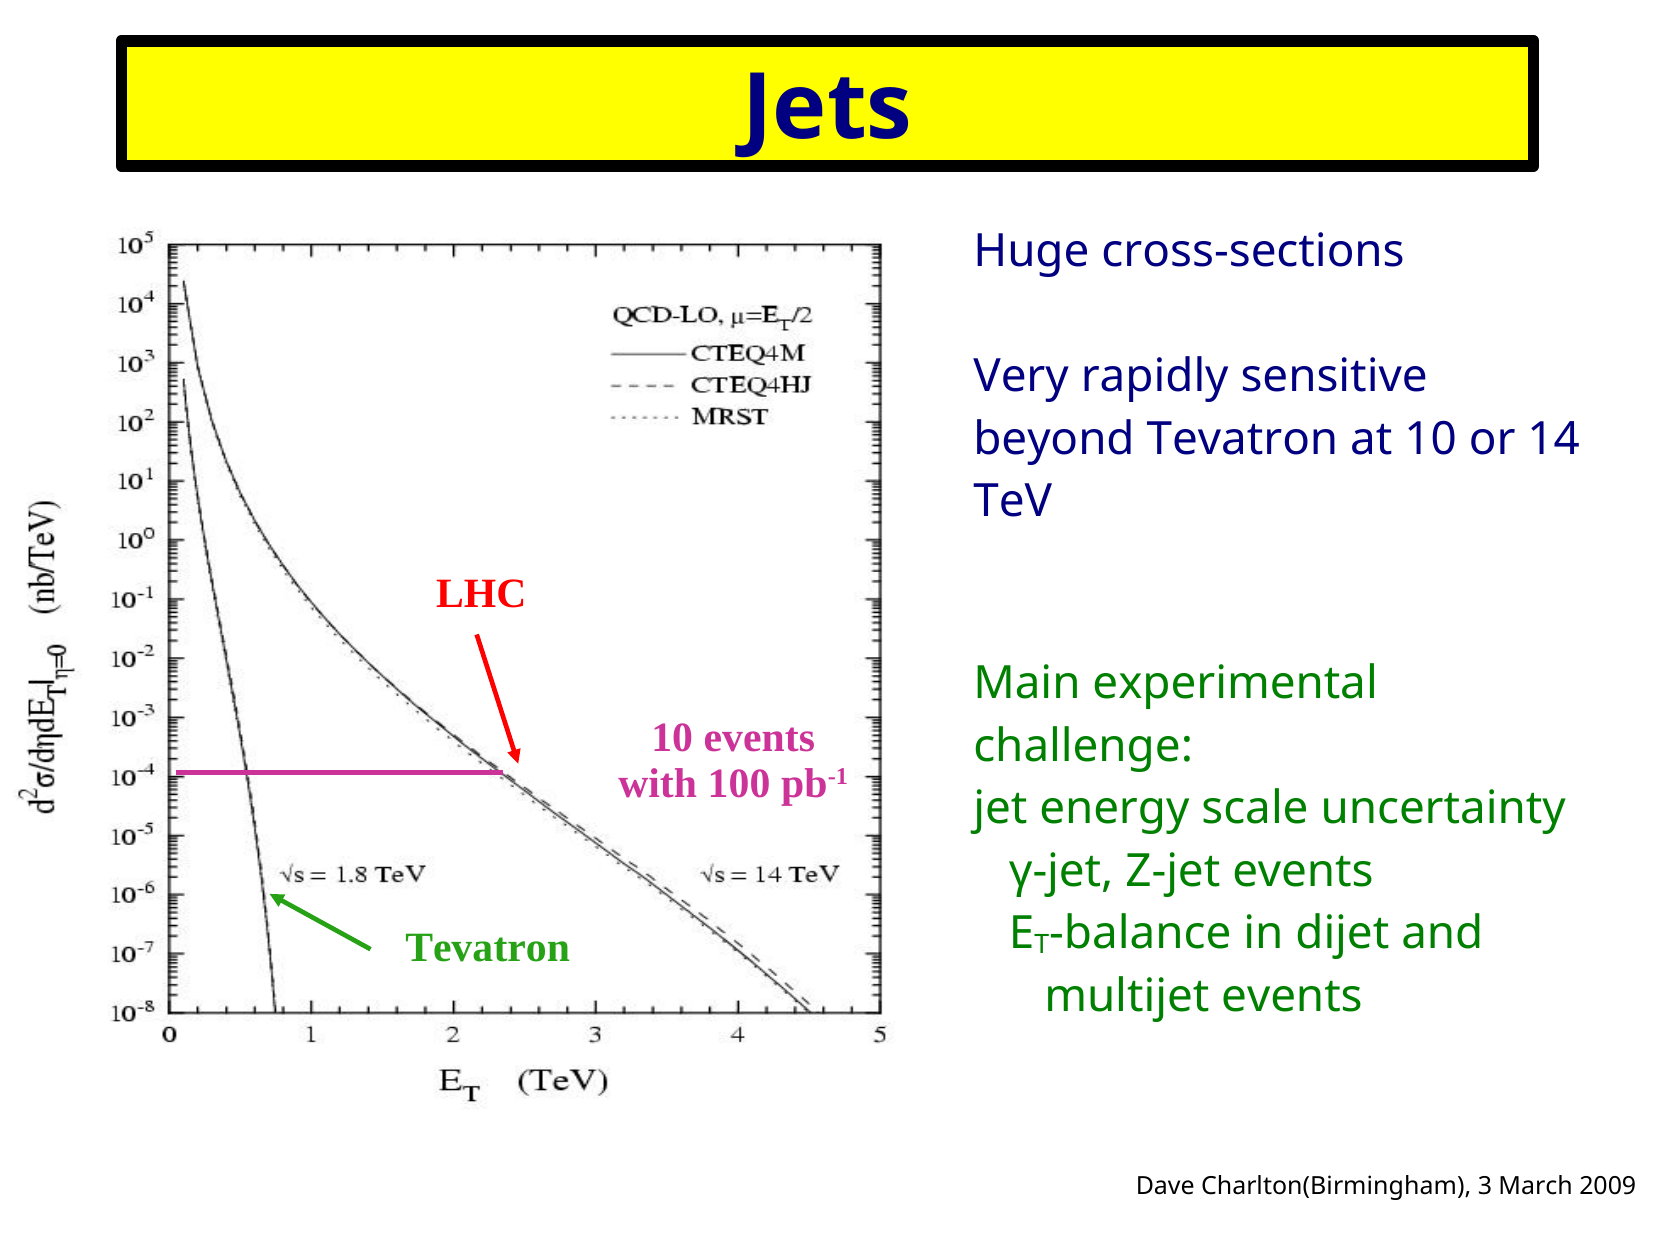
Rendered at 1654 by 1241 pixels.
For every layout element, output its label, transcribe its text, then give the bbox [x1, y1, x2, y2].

text_box Huge cross-sections Very rapidly sensitive beyond Tevatron at 10 or 14 TeV Main experimental challenge: jet energy scale uncertainty γ-jet, Z-jet events ET-balance in dijet and multijet events [973, 217, 1602, 1141]
picture [0, 117, 1011, 1209]
text_box 10 events with 100 pb-1 [603, 706, 863, 815]
text_box LHC [421, 562, 588, 625]
text_box Tevatron [390, 917, 586, 979]
title Jets [121, 49, 1534, 158]
